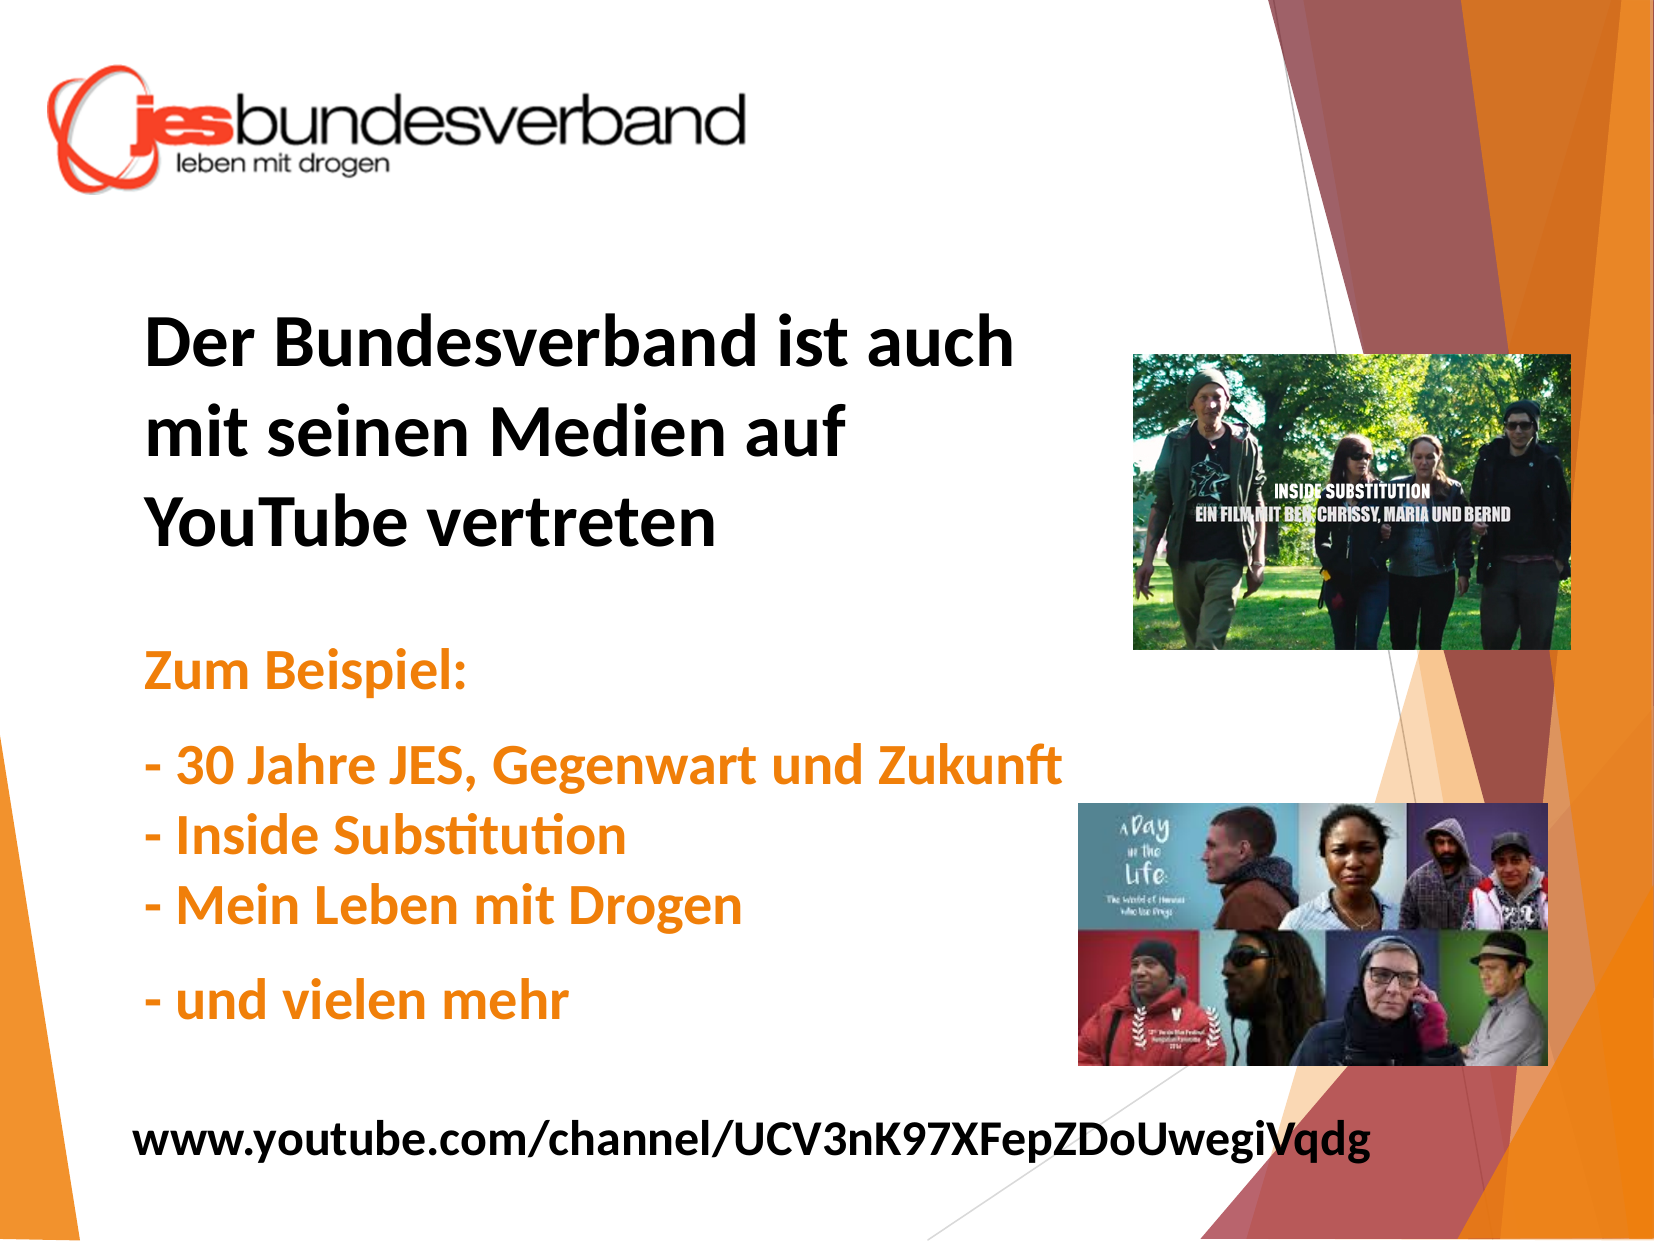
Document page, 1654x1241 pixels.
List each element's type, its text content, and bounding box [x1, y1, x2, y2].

text_box www.youtube.com/channel/UCV3nK97XFepZDoUwegiVqdg [118, 1097, 1619, 1174]
picture [47, 64, 747, 195]
picture [1133, 354, 1571, 650]
text_box Der Bundesverband ist auch mit seinen Medien auf YouTube vertreten Zum Beispiel: - 30 Jahre JES, Gegenwart und Zukunft - Inside Substitution - Mein Leben mit Drogen - und vielen mehr [129, 283, 1123, 1039]
picture [1078, 803, 1548, 1066]
